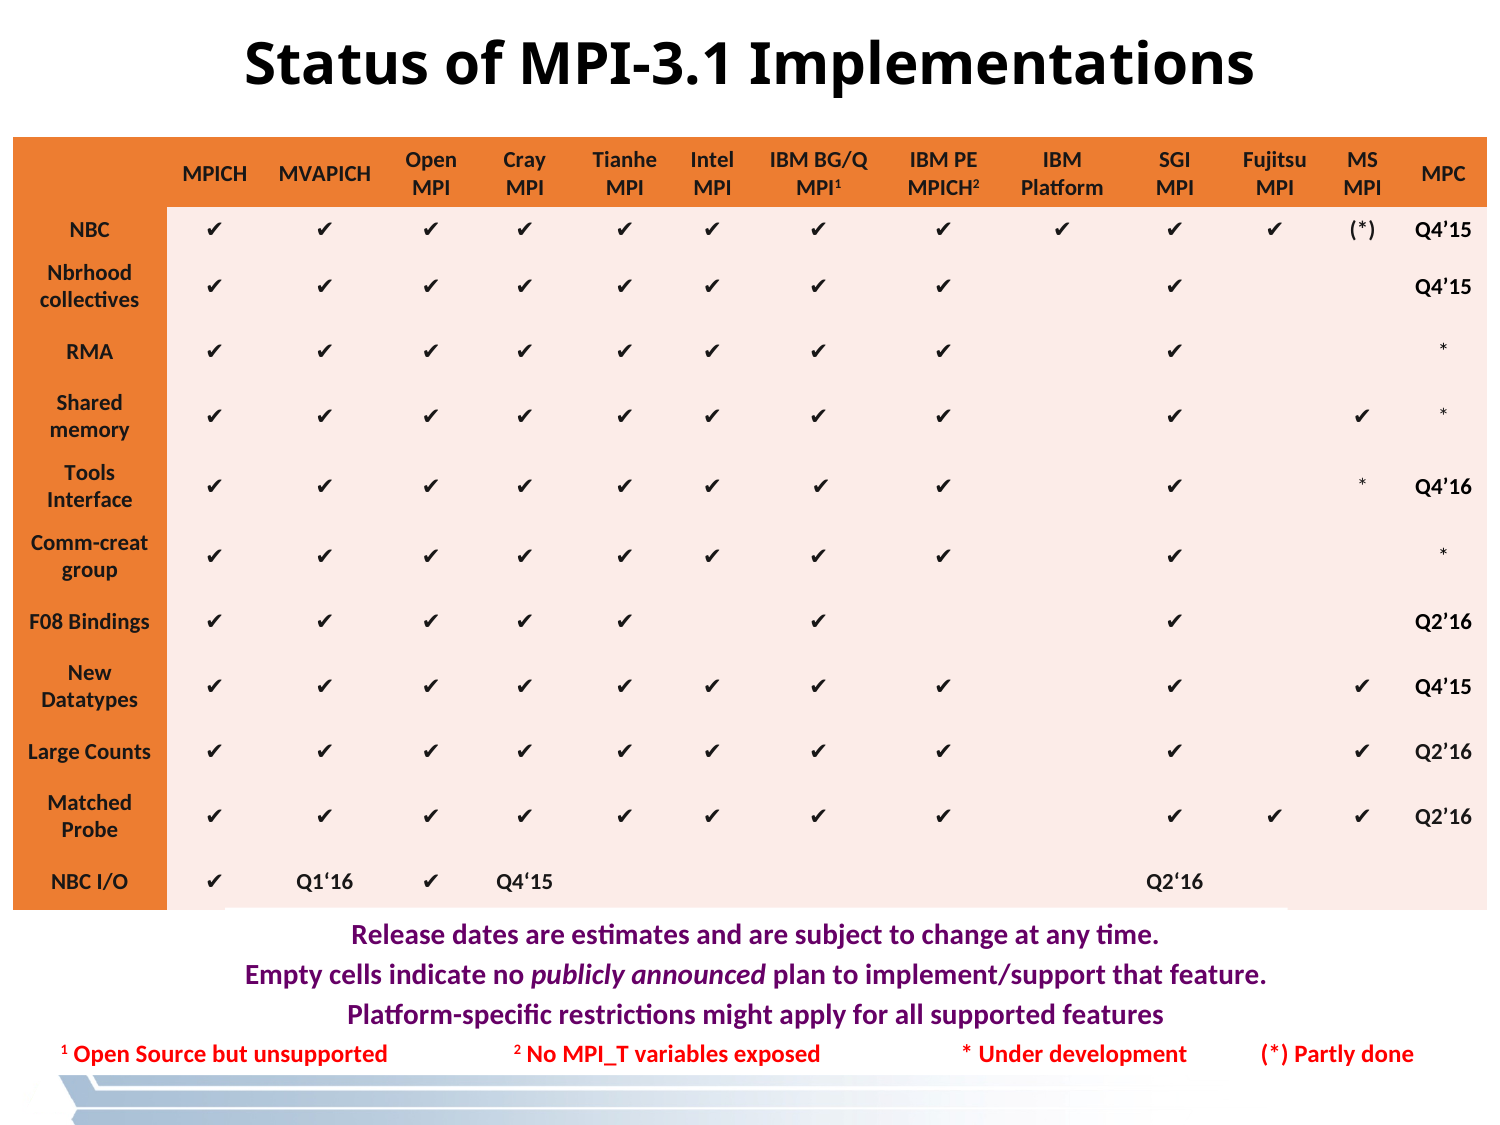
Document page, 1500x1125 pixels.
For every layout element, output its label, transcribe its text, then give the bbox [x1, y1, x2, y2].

table_cell ✔ [263, 780, 388, 850]
table_cell ✔ [575, 450, 675, 520]
table_cell ✔ [750, 720, 887, 780]
table_cell ✔ [750, 590, 887, 650]
table_cell * [1400, 520, 1487, 590]
table_header Fujitsu MPI [1225, 137, 1325, 207]
text_box Release dates are estimates and are subject to change at any time. Empty cells indicate no publicly announced plan to implement/support that feature. Platform-specific restrictions might apply for all supported features [225, 907, 1288, 1038]
table_cell ✔ [388, 720, 475, 780]
table_header Open MPI [388, 137, 475, 207]
table_cell ✔ [575, 380, 675, 450]
table_cell ✔ [263, 590, 388, 650]
table_cell ✔ [475, 207, 575, 250]
table_cell ✔ [1125, 780, 1225, 850]
table_cell [1000, 450, 1125, 520]
table_cell Q2‘16 [1125, 850, 1225, 907]
table_cell ✔ [1125, 450, 1225, 520]
table_cell ✔ [887, 520, 1000, 590]
table_cell ✔ [167, 650, 263, 720]
table_cell Q4’15 [1400, 207, 1487, 250]
table_header IBM PE MPICH2 [887, 137, 1000, 207]
table_cell [1225, 720, 1325, 780]
table_cell ✔ [675, 380, 750, 450]
table_cell ✔ [167, 320, 263, 380]
table_cell RMA [13, 320, 167, 380]
table_cell ✔ [263, 207, 388, 250]
table_cell [675, 590, 750, 650]
table_header MVAPICH [263, 137, 388, 207]
table_cell ✔ [388, 650, 475, 720]
table_cell [1000, 380, 1125, 450]
table_header IBM Platform [1000, 137, 1125, 207]
table_cell [750, 850, 887, 907]
table_cell ✔ [887, 650, 1000, 720]
table_cell ✔ [1125, 380, 1225, 450]
table_cell [1325, 850, 1400, 910]
table_cell ✔ [388, 780, 475, 850]
table_cell ✔ [675, 650, 750, 720]
table_cell ✔ [675, 720, 750, 780]
table_cell ✔ [750, 250, 887, 320]
table_cell Q4‘15 [475, 850, 575, 907]
table_header [13, 137, 167, 207]
table_header SGI MPI [1125, 137, 1225, 207]
table_cell Q4’16 [1400, 450, 1487, 520]
table_cell ✔ [750, 520, 887, 590]
table_cell [1225, 250, 1325, 320]
table_cell ✔ [167, 780, 263, 850]
table_cell Q2’16 [1400, 720, 1487, 780]
table_cell ✔ [1125, 650, 1225, 720]
table_cell Q4’15 [1400, 250, 1487, 320]
table_header Intel MPI [675, 137, 750, 207]
table_cell ✔ [263, 380, 388, 450]
table_cell ✔ [263, 650, 388, 720]
table_cell Comm-creat group [13, 520, 167, 590]
table_cell Q2’16 [1400, 780, 1487, 850]
table_cell [1225, 320, 1325, 380]
table_cell ✔ [167, 720, 263, 780]
table_cell [1225, 520, 1325, 590]
table_cell ✔ [750, 380, 887, 450]
table_cell [1000, 590, 1125, 650]
table_cell [1225, 450, 1325, 520]
table_cell ✔ [388, 850, 475, 907]
table_cell [675, 850, 750, 907]
table_cell (*) [1325, 207, 1400, 250]
table_cell ✔ [263, 520, 388, 590]
table_cell [887, 850, 1000, 907]
table_cell [1400, 850, 1487, 910]
table_cell [1000, 520, 1125, 590]
table_cell Matched Probe [13, 780, 167, 850]
table_header Cray MPI [475, 137, 575, 207]
table_cell [1225, 850, 1325, 910]
table_cell ✔ [575, 650, 675, 720]
table_cell ✔ [675, 780, 750, 850]
table_cell [1325, 250, 1400, 320]
table_cell ✔ [1325, 720, 1400, 780]
table_cell ✔ [750, 650, 887, 720]
table_cell [1225, 590, 1325, 650]
table_cell ✔ [475, 380, 575, 450]
picture [0, 1037, 1500, 1125]
table_cell ✔ [1225, 207, 1325, 250]
table_cell [575, 850, 675, 907]
table_cell NBC I/O [13, 850, 167, 910]
title Status of MPI-3.1 Implementations [75, 20, 1426, 113]
table_cell ✔ [887, 450, 1000, 520]
table_cell ✔ [575, 207, 675, 250]
table_cell ✔ [1325, 780, 1400, 850]
table_cell ✔ [575, 590, 675, 650]
table_cell Q1‘16 [263, 850, 388, 907]
table_cell [1000, 780, 1125, 850]
table_cell ✔ [750, 450, 887, 520]
table_cell ✔ [575, 720, 675, 780]
table_cell ✔ [388, 450, 475, 520]
table_header Tianhe MPI [575, 137, 675, 207]
table_cell Shared memory [13, 380, 167, 450]
table_cell ✔ [1325, 650, 1400, 720]
table_cell ✔ [887, 780, 1000, 850]
table_cell ✔ [887, 250, 1000, 320]
table_cell ✔ [887, 207, 1000, 250]
table_cell ✔ [1225, 780, 1325, 850]
table_cell ✔ [575, 520, 675, 590]
table_cell ✔ [1125, 250, 1225, 320]
table_cell ✔ [475, 650, 575, 720]
table_cell ✔ [167, 250, 263, 320]
table_cell * [1400, 320, 1487, 380]
table_cell ✔ [1325, 380, 1400, 450]
table_header MS MPI [1325, 137, 1400, 207]
table_cell ✔ [575, 320, 675, 380]
table_header IBM BG/Q MPI1 [750, 137, 887, 207]
table_cell New Datatypes [13, 650, 167, 720]
table_cell ✔ [388, 250, 475, 320]
table_cell Nbrhood collectives [13, 250, 167, 320]
table_cell ✔ [263, 320, 388, 380]
table_cell ✔ [750, 320, 887, 380]
table_cell ✔ [388, 380, 475, 450]
table_cell ✔ [167, 520, 263, 590]
table_header MPICH [167, 137, 263, 207]
table_header MPC [1400, 137, 1487, 207]
table_cell ✔ [167, 207, 263, 250]
table_cell [1225, 650, 1325, 720]
table_cell ✔ [167, 850, 263, 910]
table_cell [1225, 380, 1325, 450]
table_cell ✔ [1125, 320, 1225, 380]
table_cell ✔ [675, 520, 750, 590]
table_cell * [1400, 380, 1487, 450]
table_cell [1000, 650, 1125, 720]
table_cell NBC [13, 207, 167, 250]
table_cell ✔ [887, 320, 1000, 380]
table_cell [887, 590, 1000, 650]
table_cell ✔ [167, 380, 263, 450]
table_cell ✔ [475, 780, 575, 850]
table_cell ✔ [1125, 520, 1225, 590]
table_cell ✔ [887, 720, 1000, 780]
table_cell ✔ [575, 780, 675, 850]
table_cell ✔ [263, 450, 388, 520]
table_cell [1325, 320, 1400, 380]
table_cell ✔ [675, 207, 750, 250]
table_cell ✔ [388, 207, 475, 250]
table_cell ✔ [750, 207, 887, 250]
table_cell [1000, 720, 1125, 780]
table_cell ✔ [263, 250, 388, 320]
table_cell [1325, 590, 1400, 650]
table_cell ✔ [388, 590, 475, 650]
table_cell ✔ [1125, 590, 1225, 650]
table_cell ✔ [750, 780, 887, 850]
table_cell ✔ [475, 720, 575, 780]
table_cell ✔ [675, 320, 750, 380]
table_cell Q2’16 [1400, 590, 1487, 650]
table_cell [1000, 320, 1125, 380]
table_cell ✔ [1000, 207, 1125, 250]
table_cell F08 Bindings [13, 590, 167, 650]
text_box 1 Open Source but unsupported 2 No MPI_T variables exposed * Under development (*) Partly done [0, 1029, 1476, 1076]
table_cell ✔ [475, 320, 575, 380]
table_cell ✔ [887, 380, 1000, 450]
table_cell ✔ [675, 250, 750, 320]
table_cell ✔ [388, 320, 475, 380]
table_cell Tools Interface [13, 450, 167, 520]
table_cell ✔ [167, 450, 263, 520]
table_cell [1325, 520, 1400, 590]
table_cell [1000, 850, 1125, 907]
table_cell ✔ [1125, 207, 1225, 250]
table_cell ✔ [167, 590, 263, 650]
table_cell [1000, 250, 1125, 320]
table_cell Large Counts [13, 720, 167, 780]
table_cell Q4’15 [1400, 650, 1487, 720]
table_cell ✔ [675, 450, 750, 520]
table_cell ✔ [575, 250, 675, 320]
table_cell ✔ [475, 450, 575, 520]
table_cell ✔ [388, 520, 475, 590]
table_cell ✔ [475, 590, 575, 650]
table_cell ✔ [475, 520, 575, 590]
table_cell ✔ [263, 720, 388, 780]
table_cell ✔ [475, 250, 575, 320]
table_cell ✔ [1125, 720, 1225, 780]
table_cell * [1325, 450, 1400, 520]
